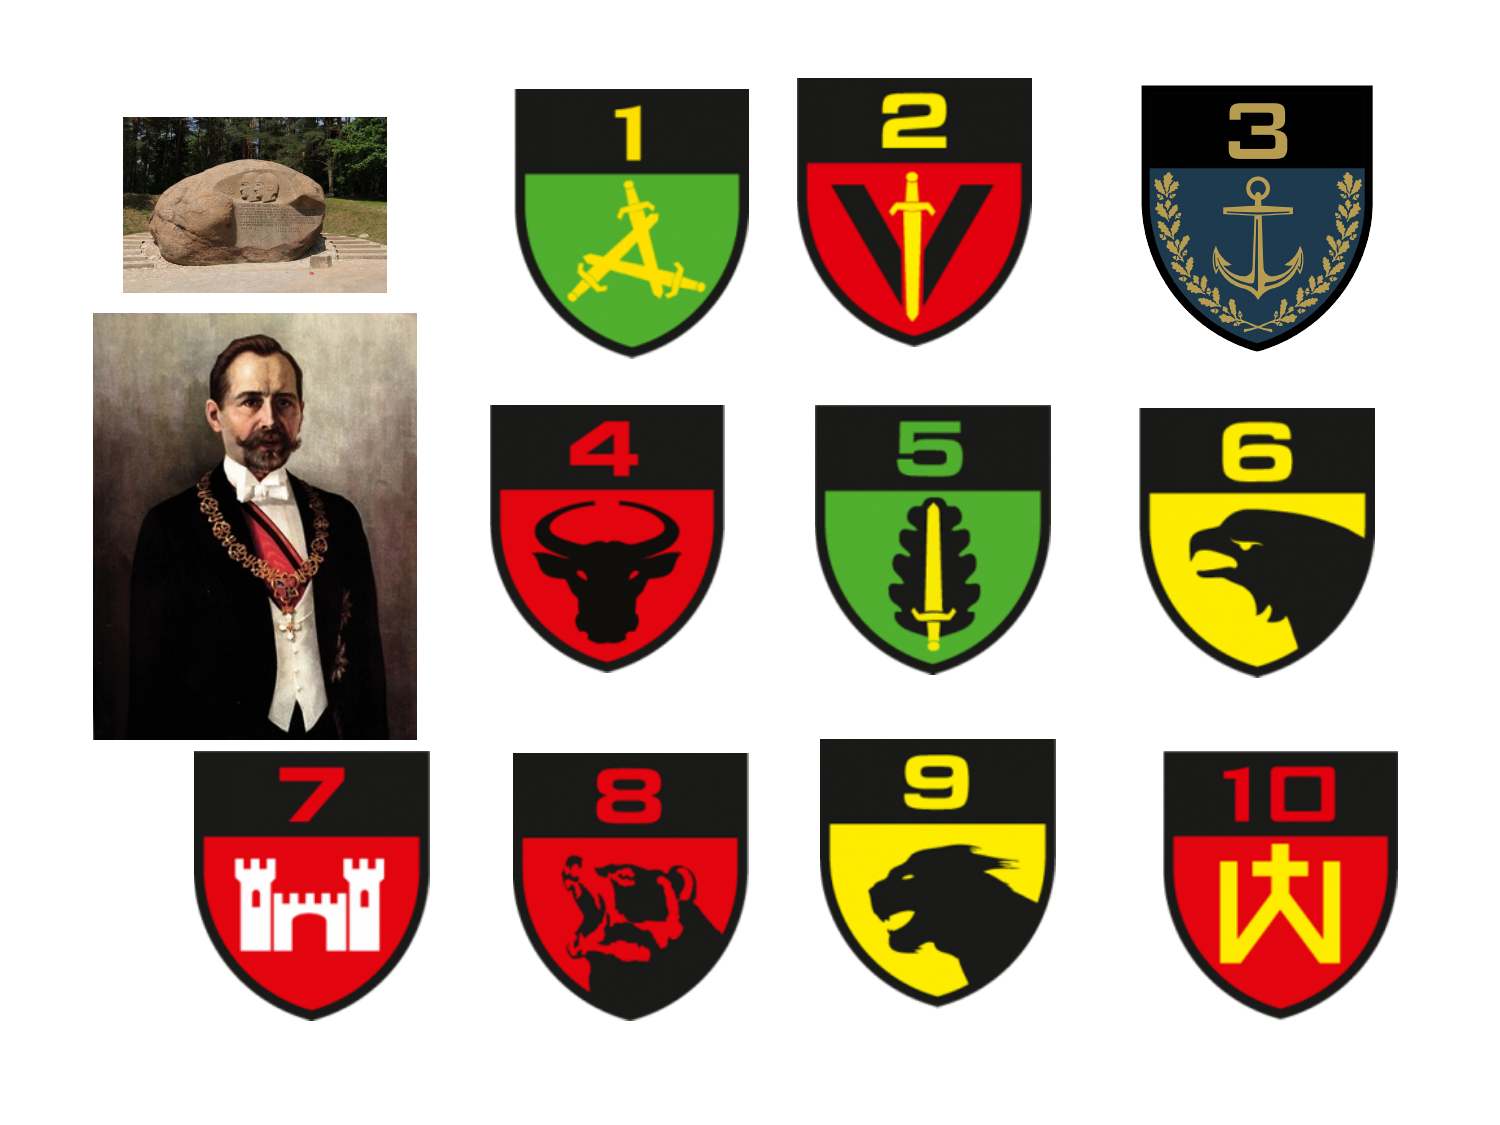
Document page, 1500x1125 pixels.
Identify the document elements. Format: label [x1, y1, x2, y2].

picture [1139, 408, 1375, 678]
picture [490, 405, 725, 674]
picture [93, 313, 417, 740]
picture [513, 753, 749, 1021]
picture [194, 751, 430, 1021]
picture [797, 78, 1032, 347]
picture [123, 117, 387, 293]
picture [1163, 751, 1398, 1021]
picture [815, 405, 1051, 675]
picture [514, 90, 749, 359]
picture [820, 739, 1056, 1009]
picture [1141, 85, 1373, 352]
